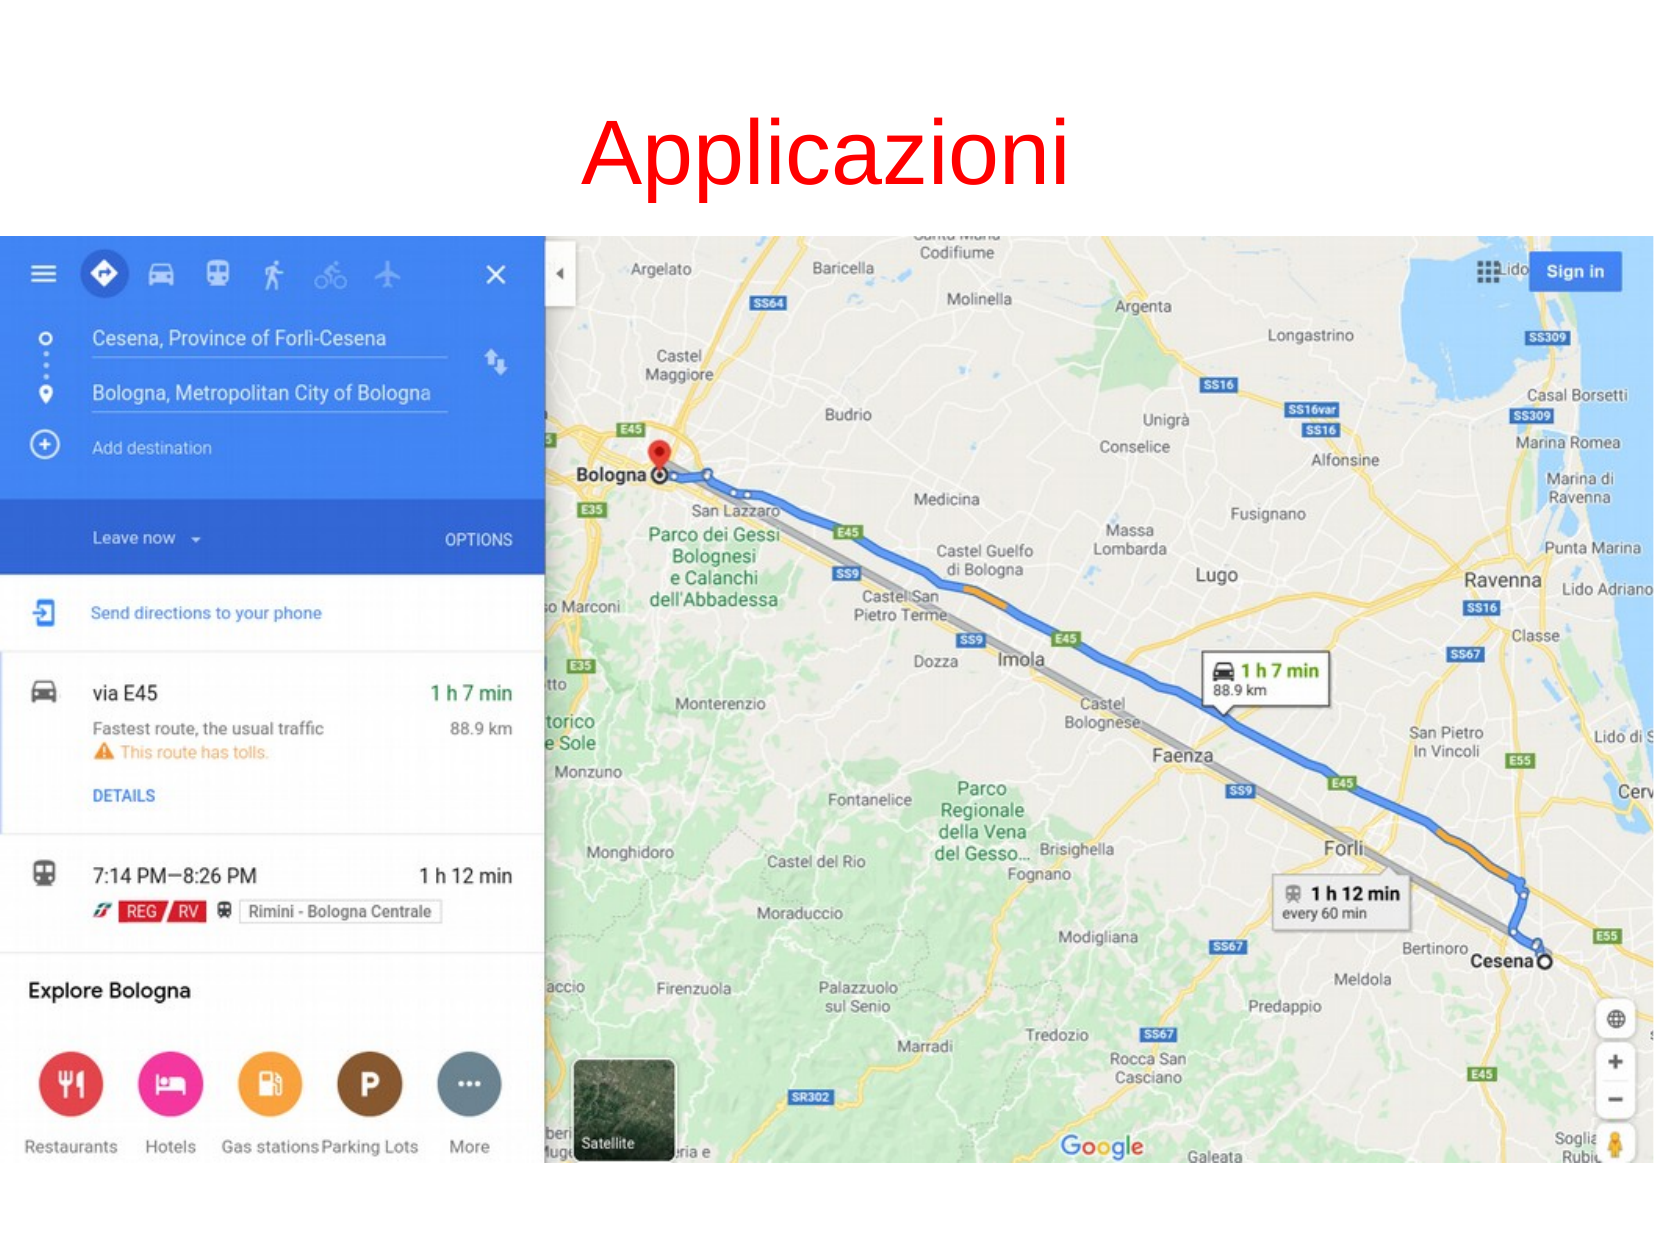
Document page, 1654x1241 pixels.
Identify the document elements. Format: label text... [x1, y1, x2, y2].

picture [0, 236, 1654, 1163]
title Applicazioni [82, 49, 1571, 236]
